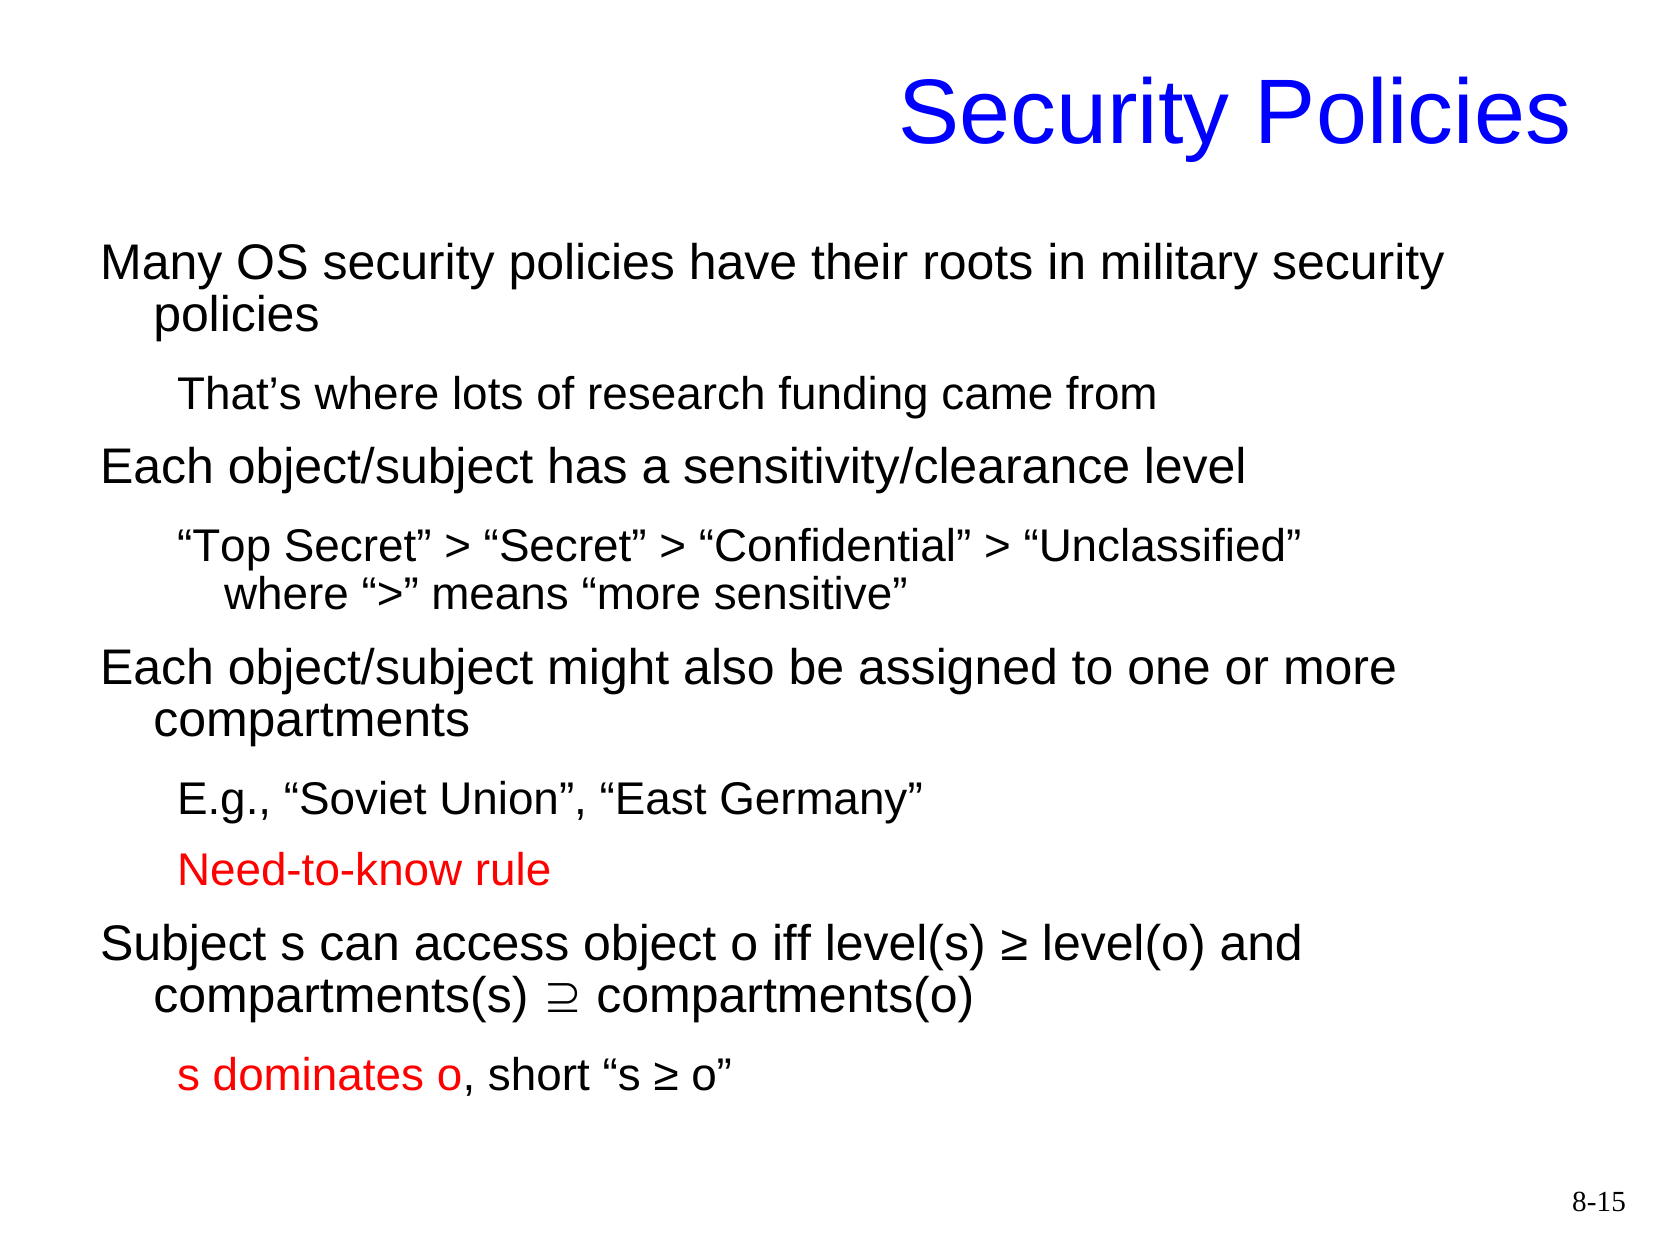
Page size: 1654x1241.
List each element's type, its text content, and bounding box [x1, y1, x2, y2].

list Many OS security policies have their roots in military security policies That’s where lots of research funding came from Each object/subject has a sensitivity/clearance level “Top Secret” > “Secret” > “Confidential” > “Unclassified” where “>” means “more sensitive” Each object/subject might also be assigned to one or more compartments E.g., “Soviet Union”, “East Germany” Need-to-know rule Subject s can access object o iff level(s) ≥ level(o) and compartments(s)  compartments(o) s dominates o, short “s ≥ o” [82, 237, 1571, 1170]
title Security Policies [84, 11, 1573, 218]
